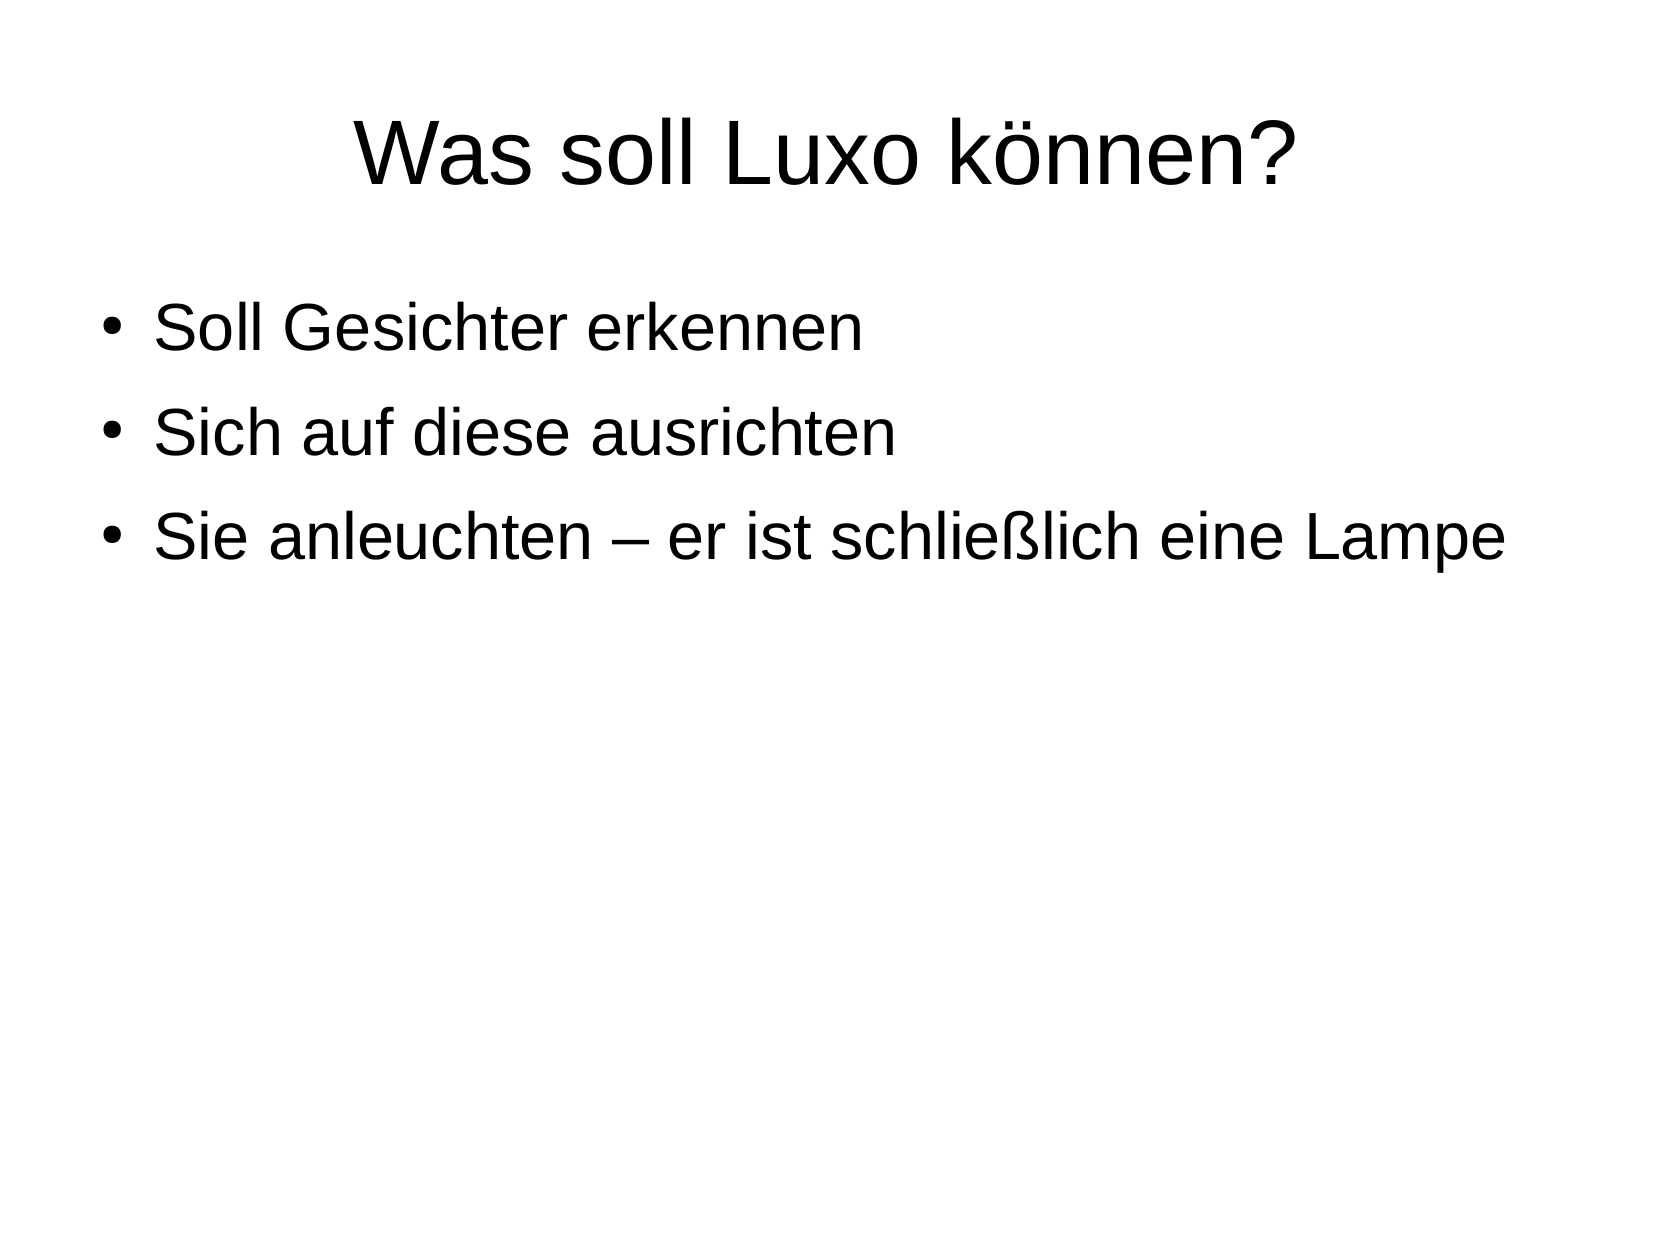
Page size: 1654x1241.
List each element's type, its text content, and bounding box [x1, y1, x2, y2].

title Was soll Luxo können? [82, 49, 1571, 257]
list Soll Gesichter erkennen Sich auf diese ausrichten Sie anleuchten – er ist schließlich eine Lampe [82, 290, 1571, 1010]
